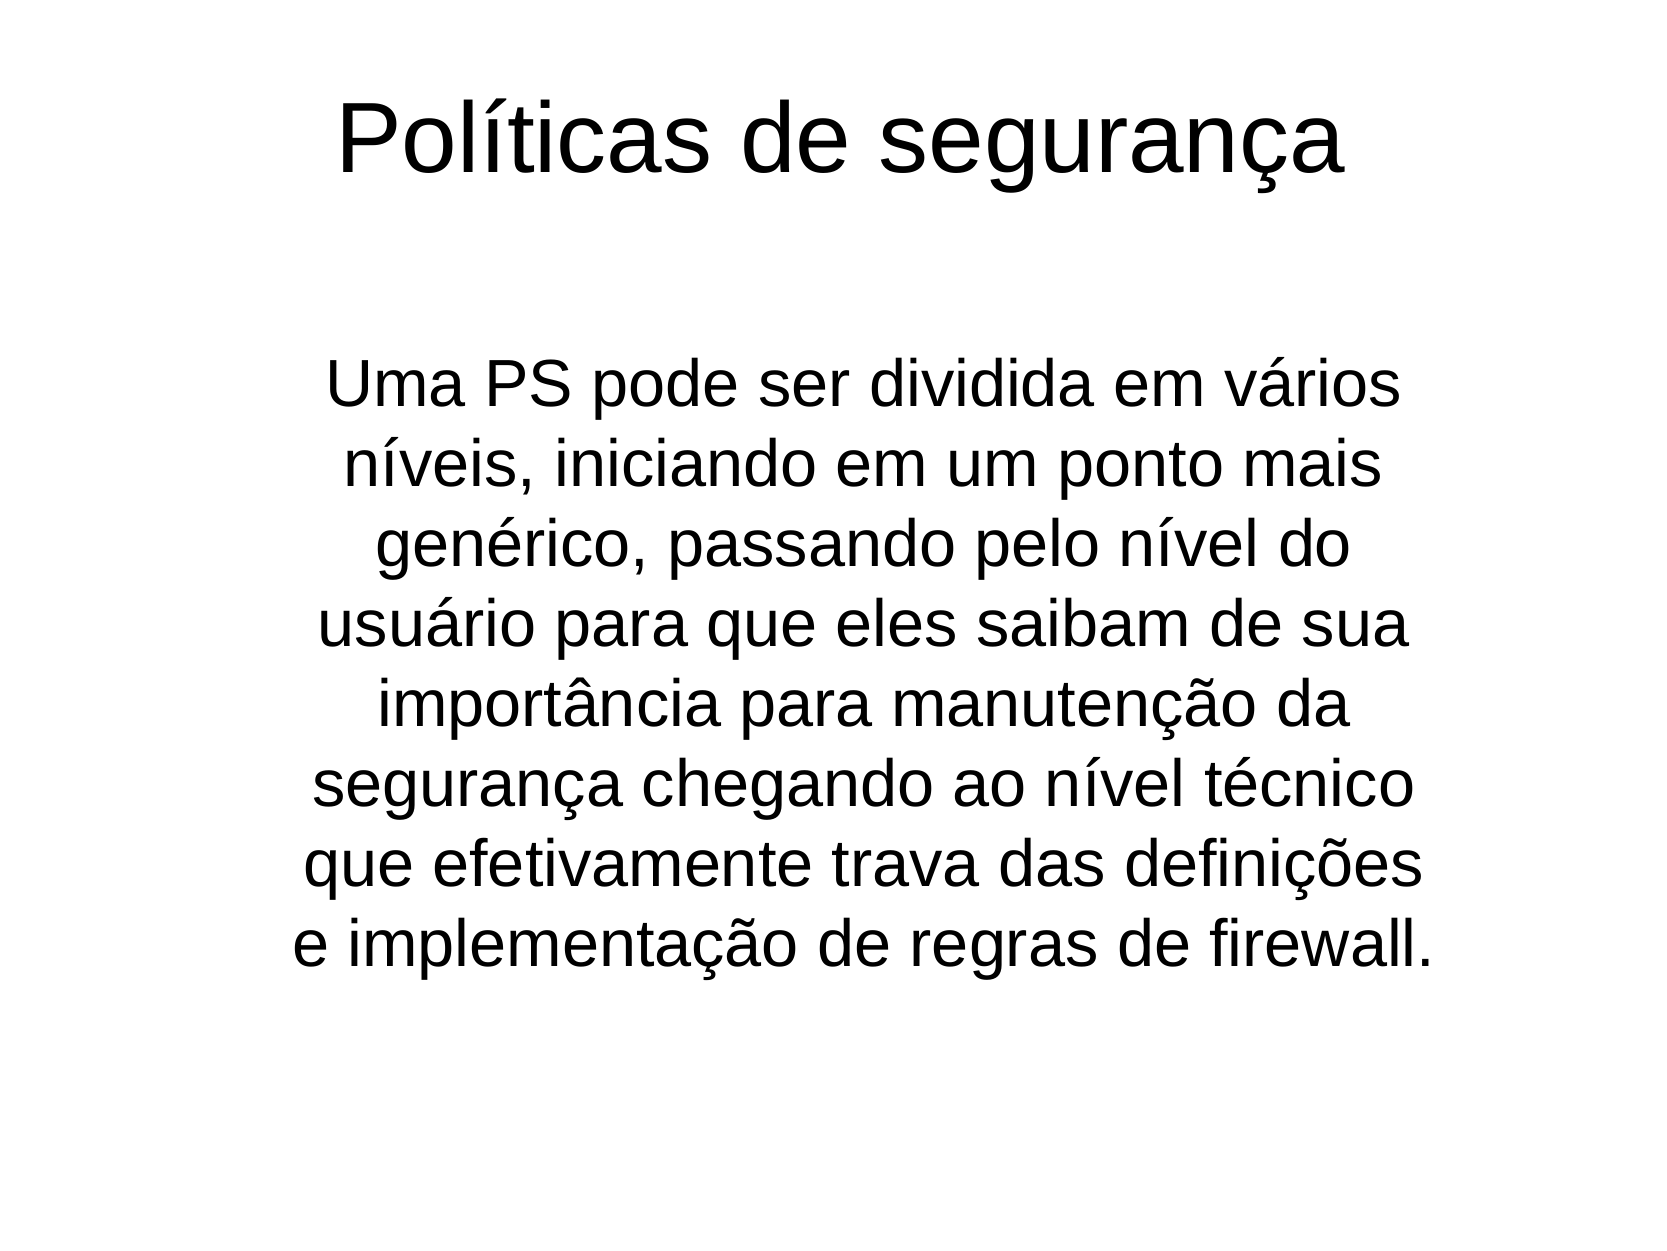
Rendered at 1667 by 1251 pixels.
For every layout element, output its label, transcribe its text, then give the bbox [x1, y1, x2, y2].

subtitle Uma PS pode ser dividida em vários níveis, iniciando em um ponto mais genérico, passando pelo nível do usuário para que eles saibam de sua importância para manutenção da segurança chegando ao nível técnico que efetivamente trava das definições e implementação de regras de firewall. [276, 253, 1452, 1119]
title Políticas de segurança [150, 66, 1531, 259]
